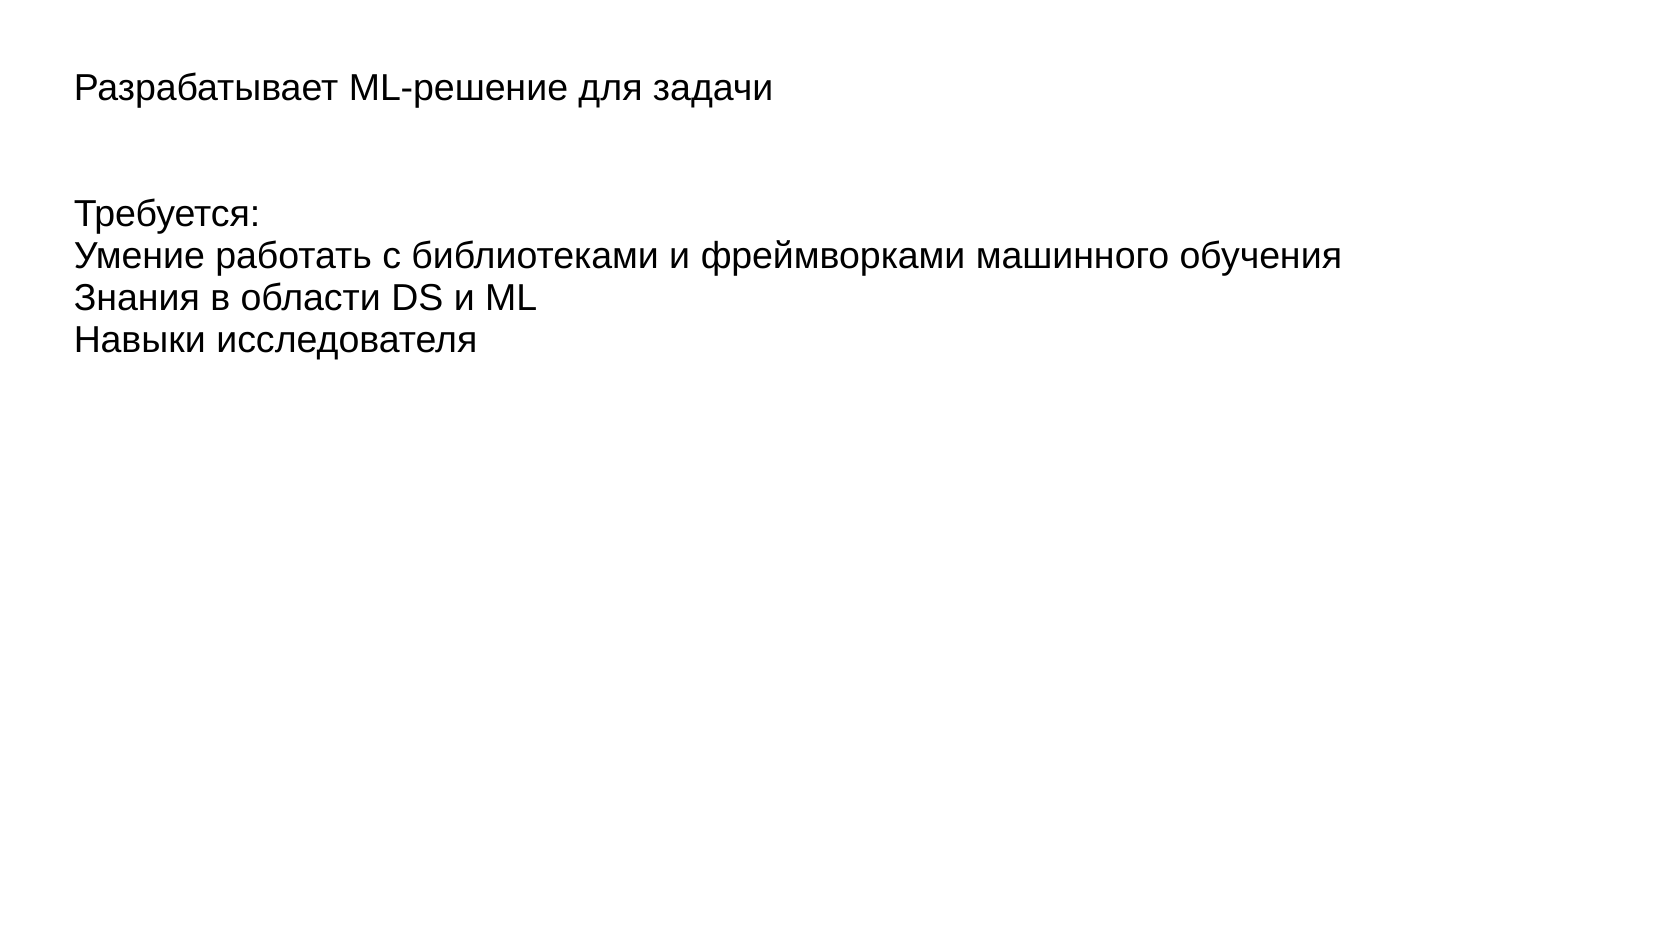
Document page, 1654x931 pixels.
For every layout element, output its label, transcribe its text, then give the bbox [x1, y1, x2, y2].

text_box Разрабатывает ML-решение для задачи Требуется: Умение работать с библиотеками и фреймворками машинного обучения Знания в области DS и ML Навыки исследователя [59, 59, 1358, 452]
